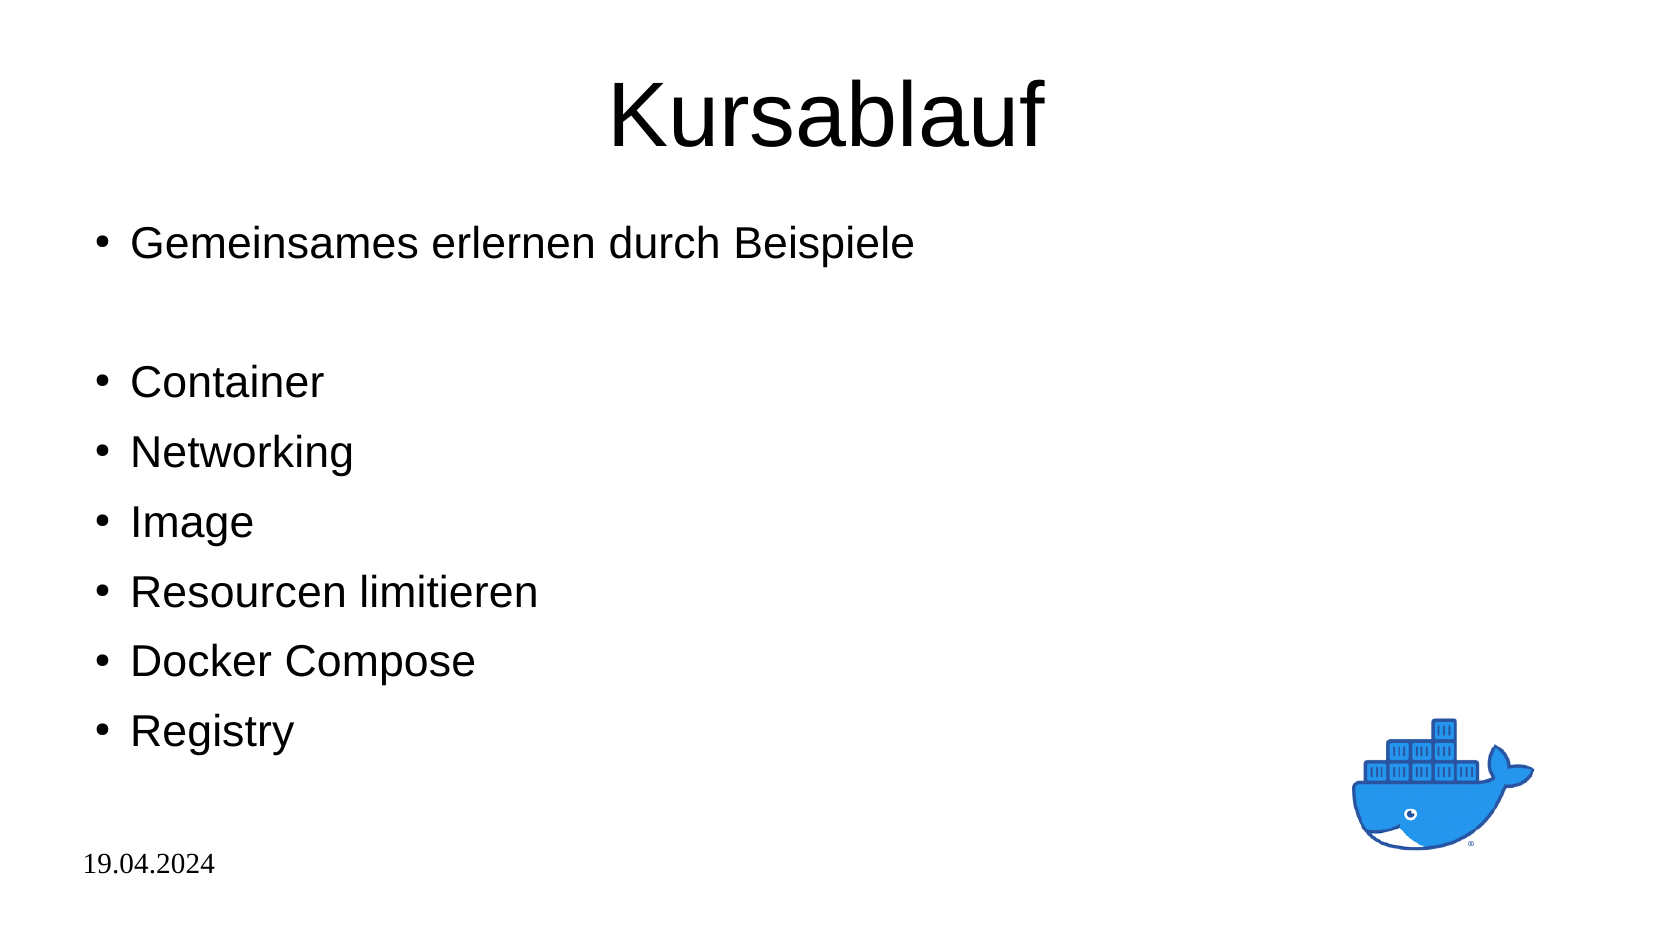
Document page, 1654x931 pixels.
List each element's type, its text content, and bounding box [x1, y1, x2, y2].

list Gemeinsames erlernen durch Beispiele Container Networking Image Resourcen limitieren Docker Compose Registry [82, 217, 1571, 758]
picture [1305, 758, 1571, 912]
title Kursablauf [82, 37, 1571, 193]
